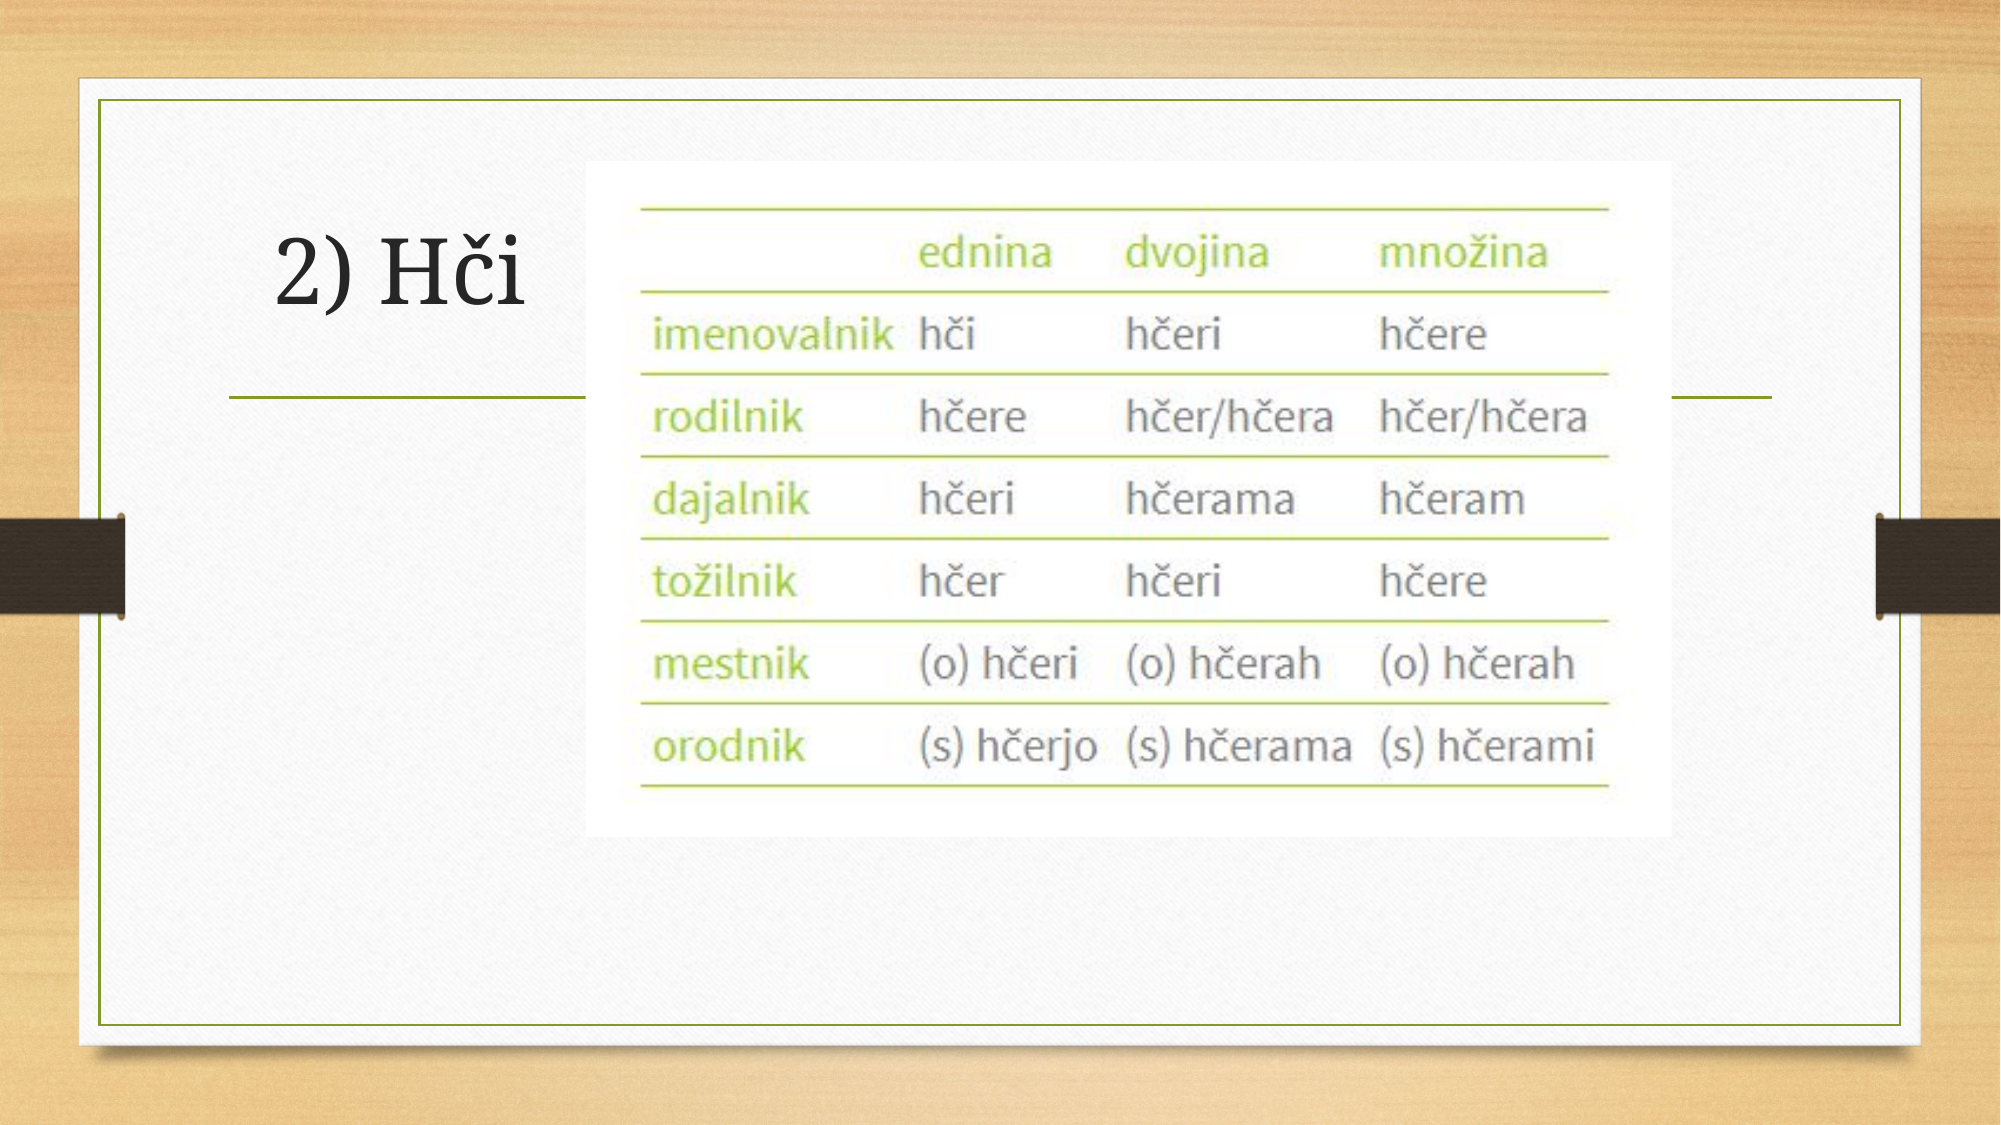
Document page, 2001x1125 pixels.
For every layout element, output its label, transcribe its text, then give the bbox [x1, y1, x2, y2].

picture [585, 161, 1672, 837]
title 2) Hči [212, 161, 585, 376]
